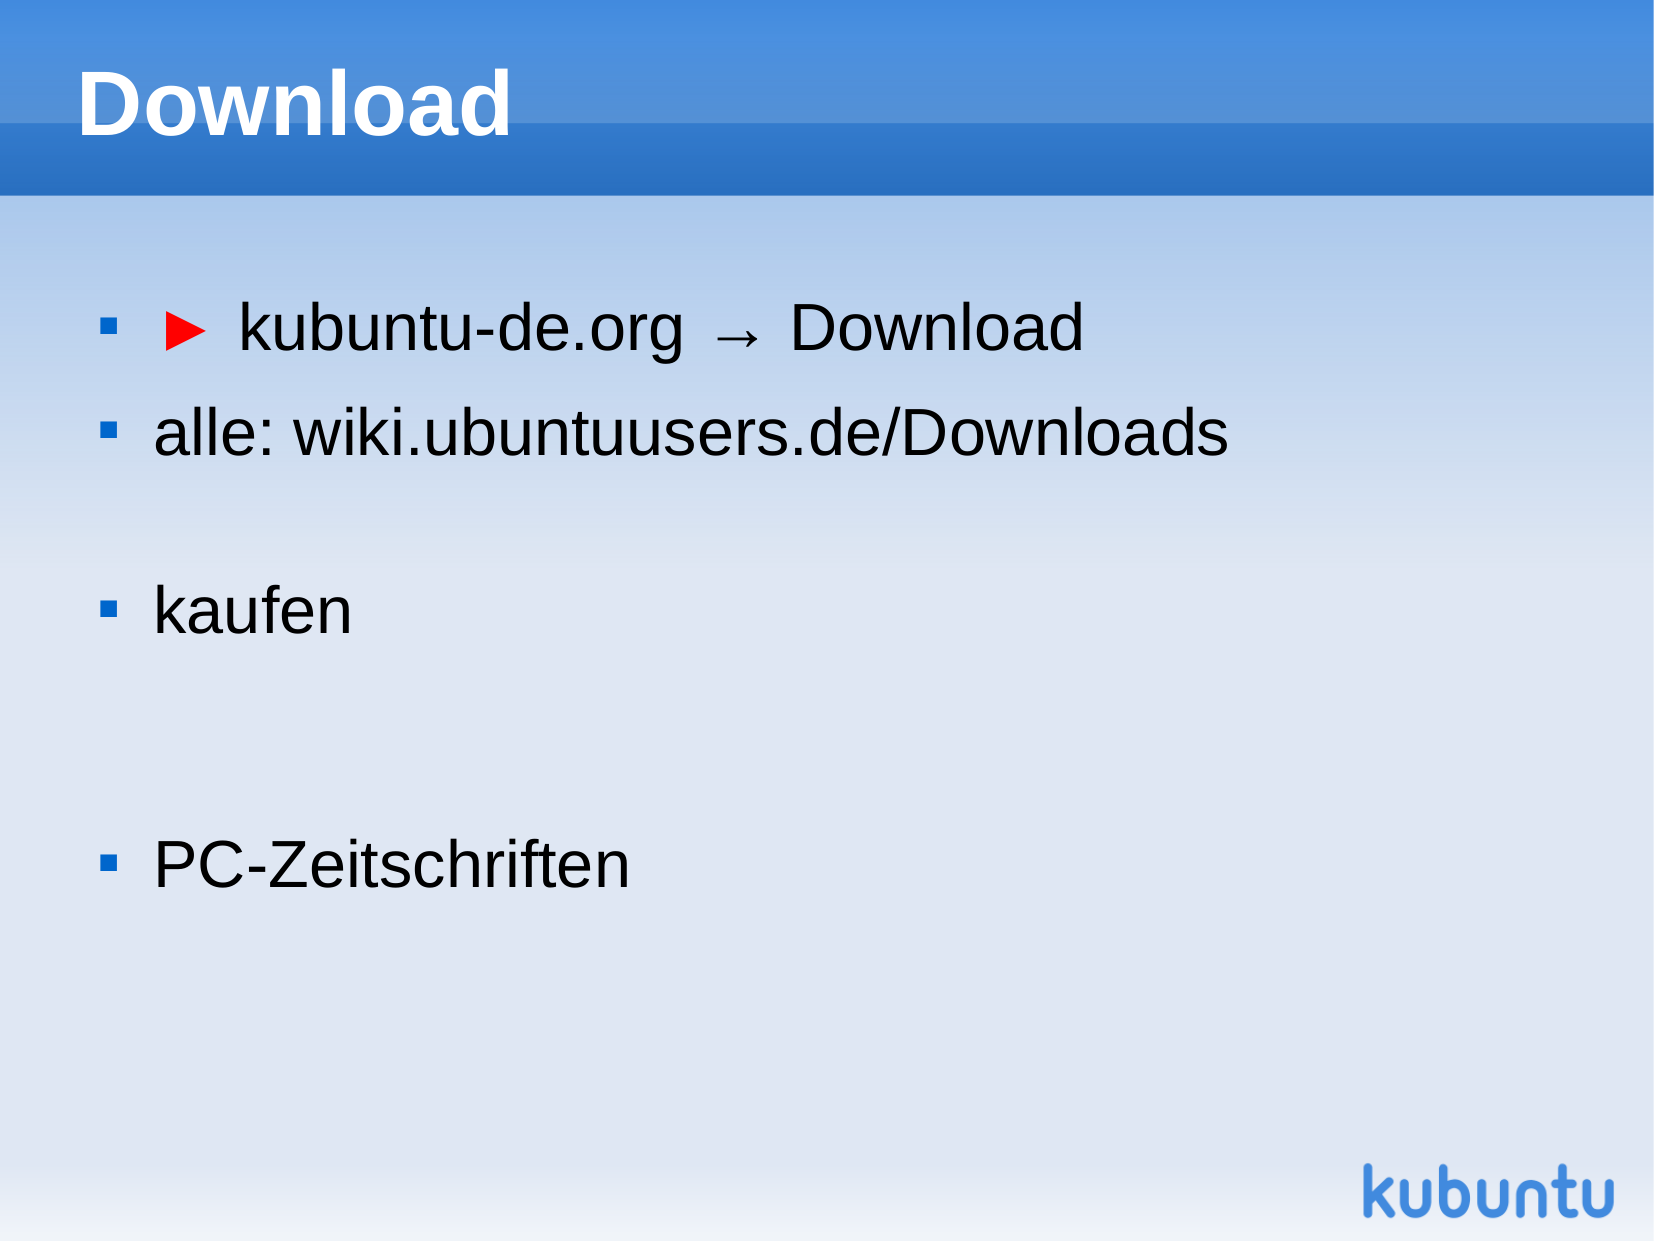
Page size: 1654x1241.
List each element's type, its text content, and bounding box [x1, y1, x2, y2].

picture [0, 0, 1654, 1241]
title Download [76, 0, 1565, 208]
list ► kubuntu-de.org → Download alle: wiki.ubuntuusers.de/Downloads kaufen PC-Zeitschriften [82, 290, 1571, 1094]
